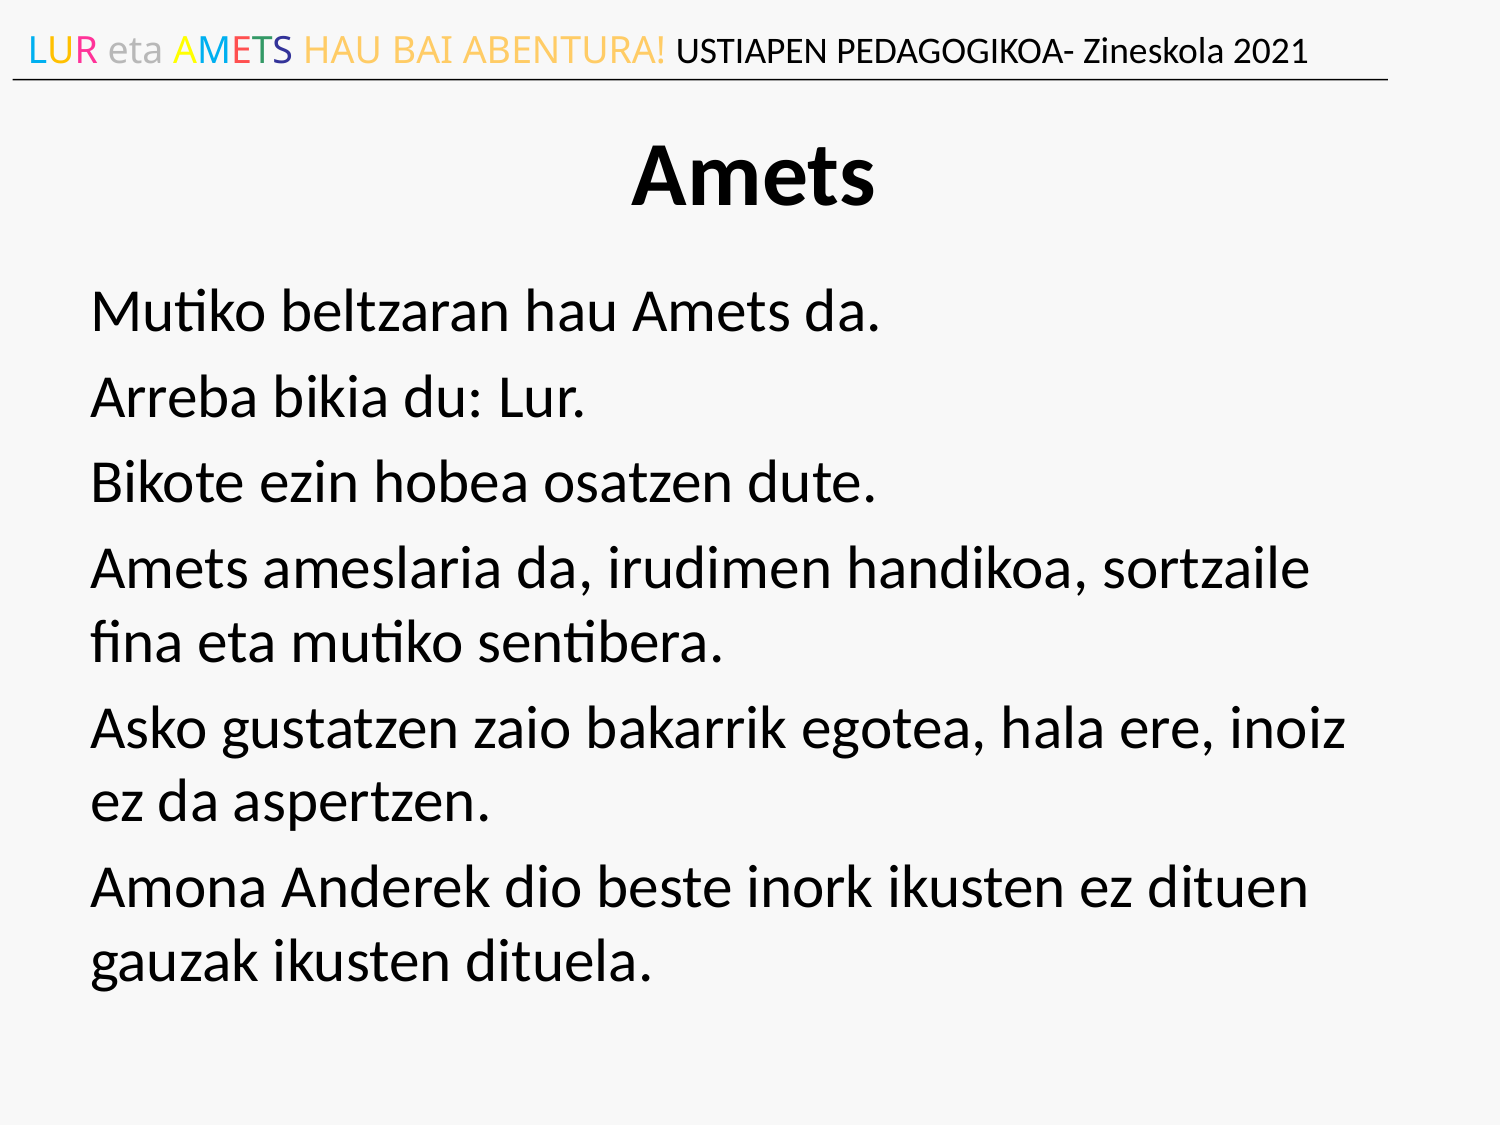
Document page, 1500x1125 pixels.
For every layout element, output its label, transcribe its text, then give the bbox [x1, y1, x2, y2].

title Amets [7, 75, 1500, 263]
text_box LUR eta AMETS HAU BAI ABENTURA! USTIAPEN PEDAGOGIKOA- Zineskola 2021 [12, 19, 1425, 79]
list Mutiko beltzaran hau Amets da. Arreba bikia du: Lur. Bikote ezin hobea osatzen dute. Amets ameslaria da, irudimen handikoa, sortzaile fina eta mutiko sentibera. Asko gustatzen zaio bakarrik egotea, hala ere, inoiz ez da aspertzen. Amona Anderek dio beste inork ikusten ez dituen gauzak ikusten dituela. [75, 262, 1425, 1005]
